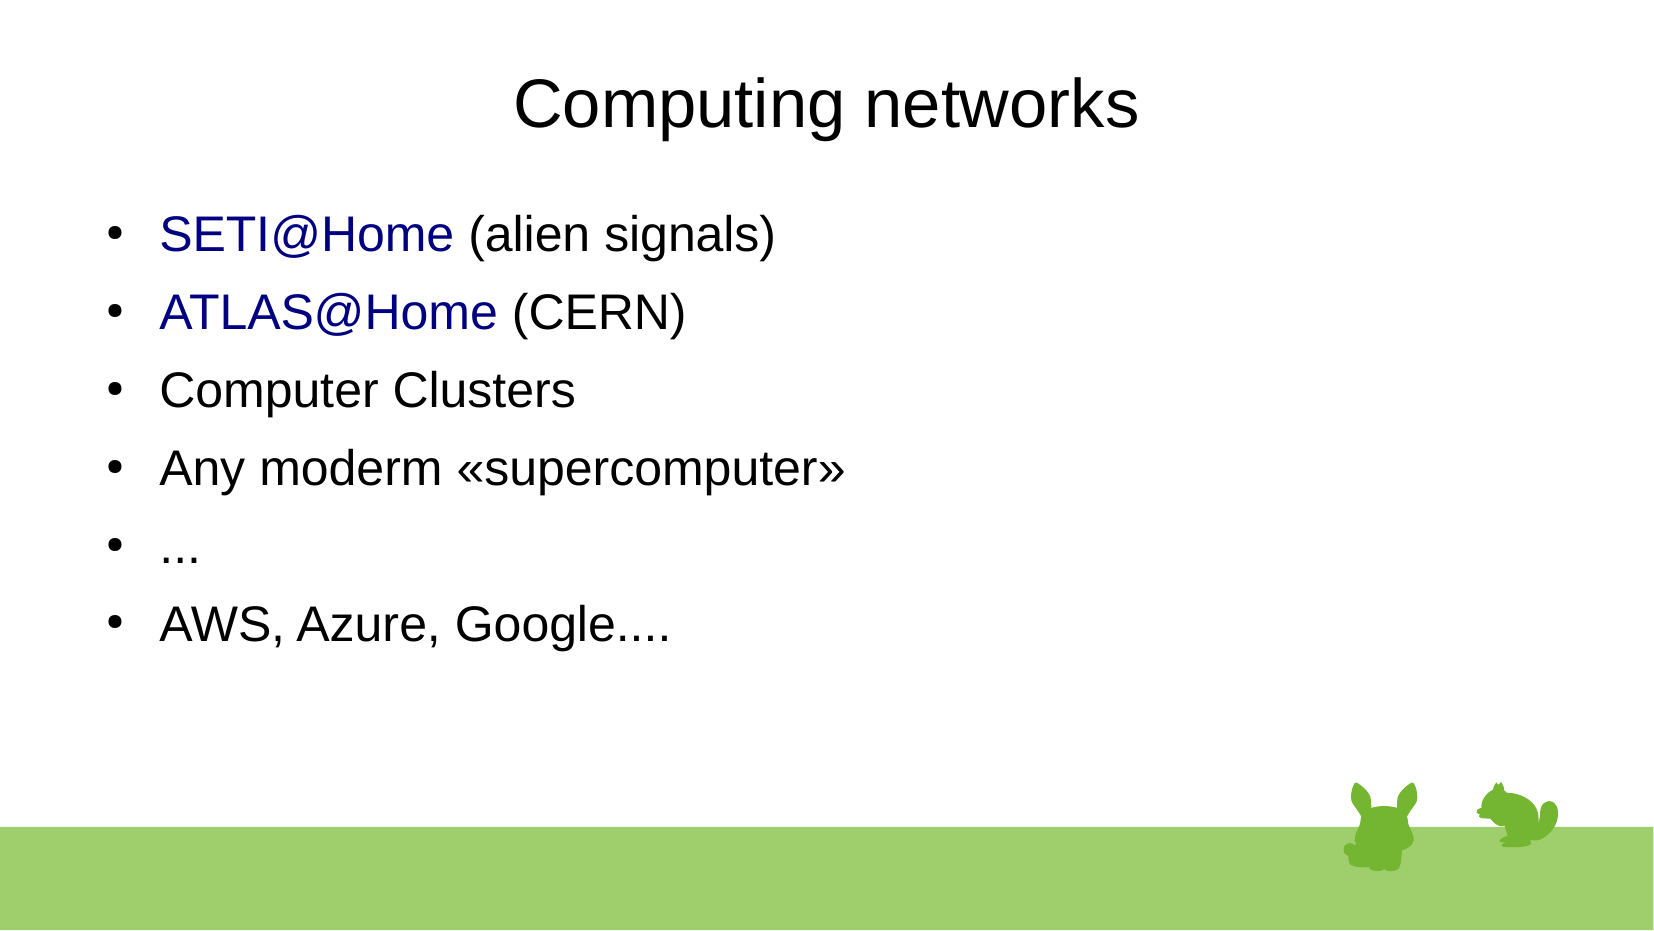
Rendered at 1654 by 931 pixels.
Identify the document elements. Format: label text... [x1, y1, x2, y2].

title Computing networks [88, 29, 1565, 178]
list SETI@Home (alien signals) ATLAS@Home (CERN) Computer Clusters Any moderm «supercomputer» ... AWS, Azure, Google.... [88, 206, 1565, 739]
